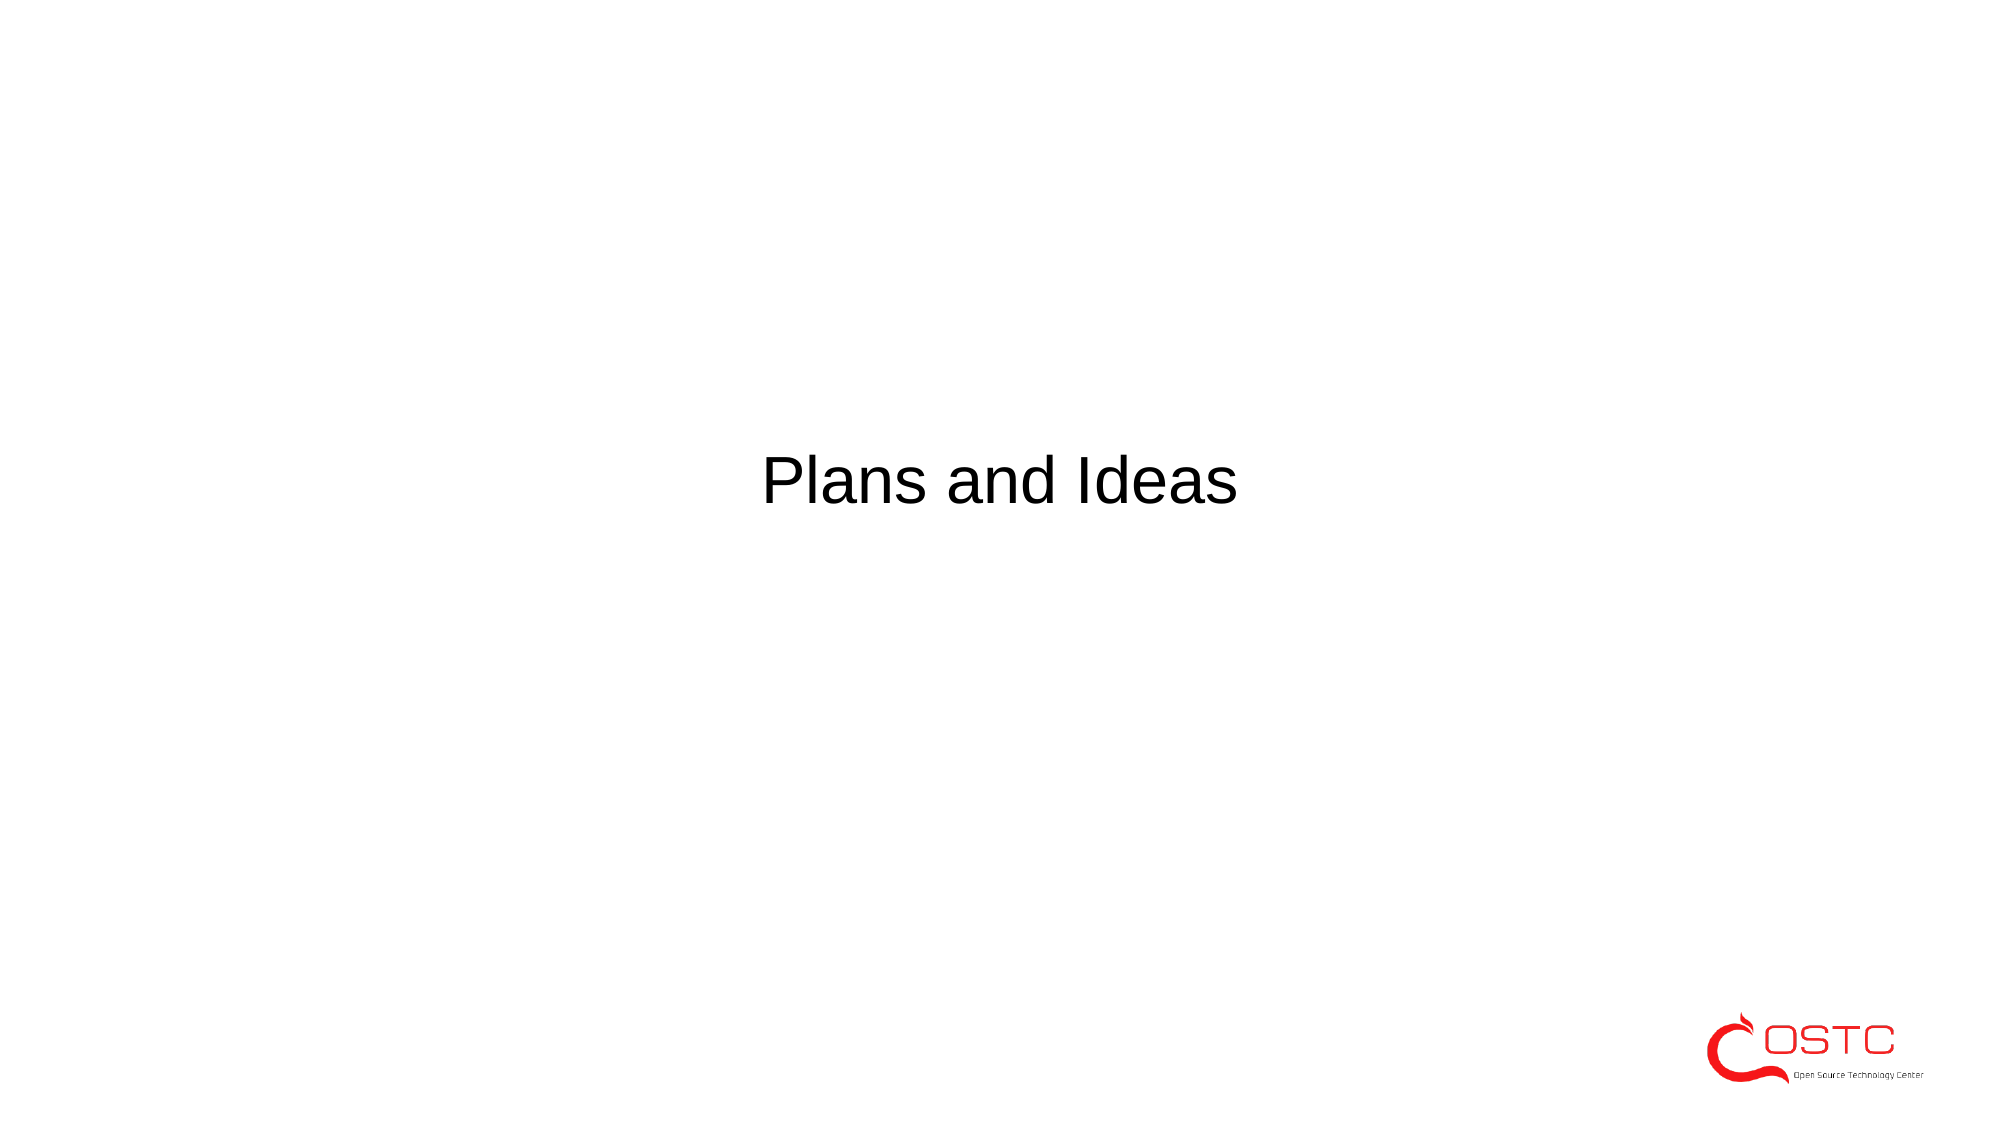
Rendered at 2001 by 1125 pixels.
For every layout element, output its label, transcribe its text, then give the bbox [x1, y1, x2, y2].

picture [1643, 933, 2001, 1125]
subtitle Plans and Ideas [100, 44, 1901, 916]
